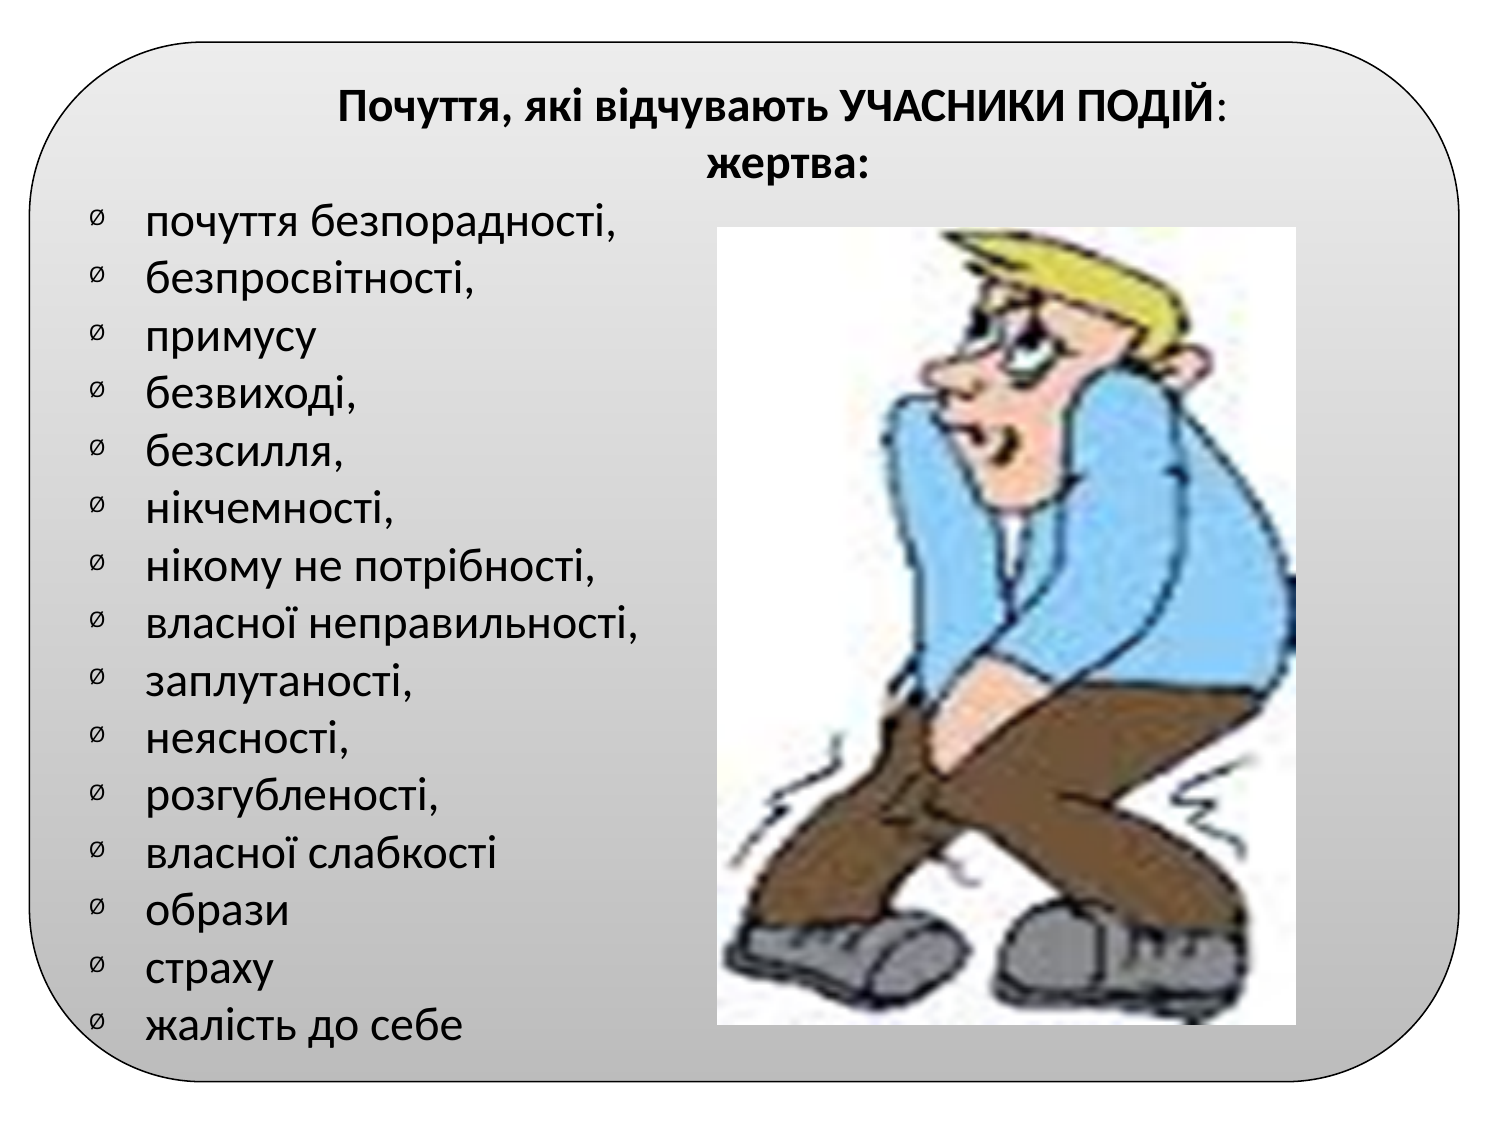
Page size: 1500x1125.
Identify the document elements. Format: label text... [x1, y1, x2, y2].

picture [717, 227, 1296, 1025]
text_box Почуття, які відчувають УЧАСНИКИ ПОДІЙ: жертва: почуття безпорадності, безпросвітності, примусу безвиході, безсилля, нікчемності, нікому не потрібності, власної неправильності, заплутаності, неясності, розгубленості, власної слабкості образи страху жалість до себе [29, 42, 1459, 1082]
